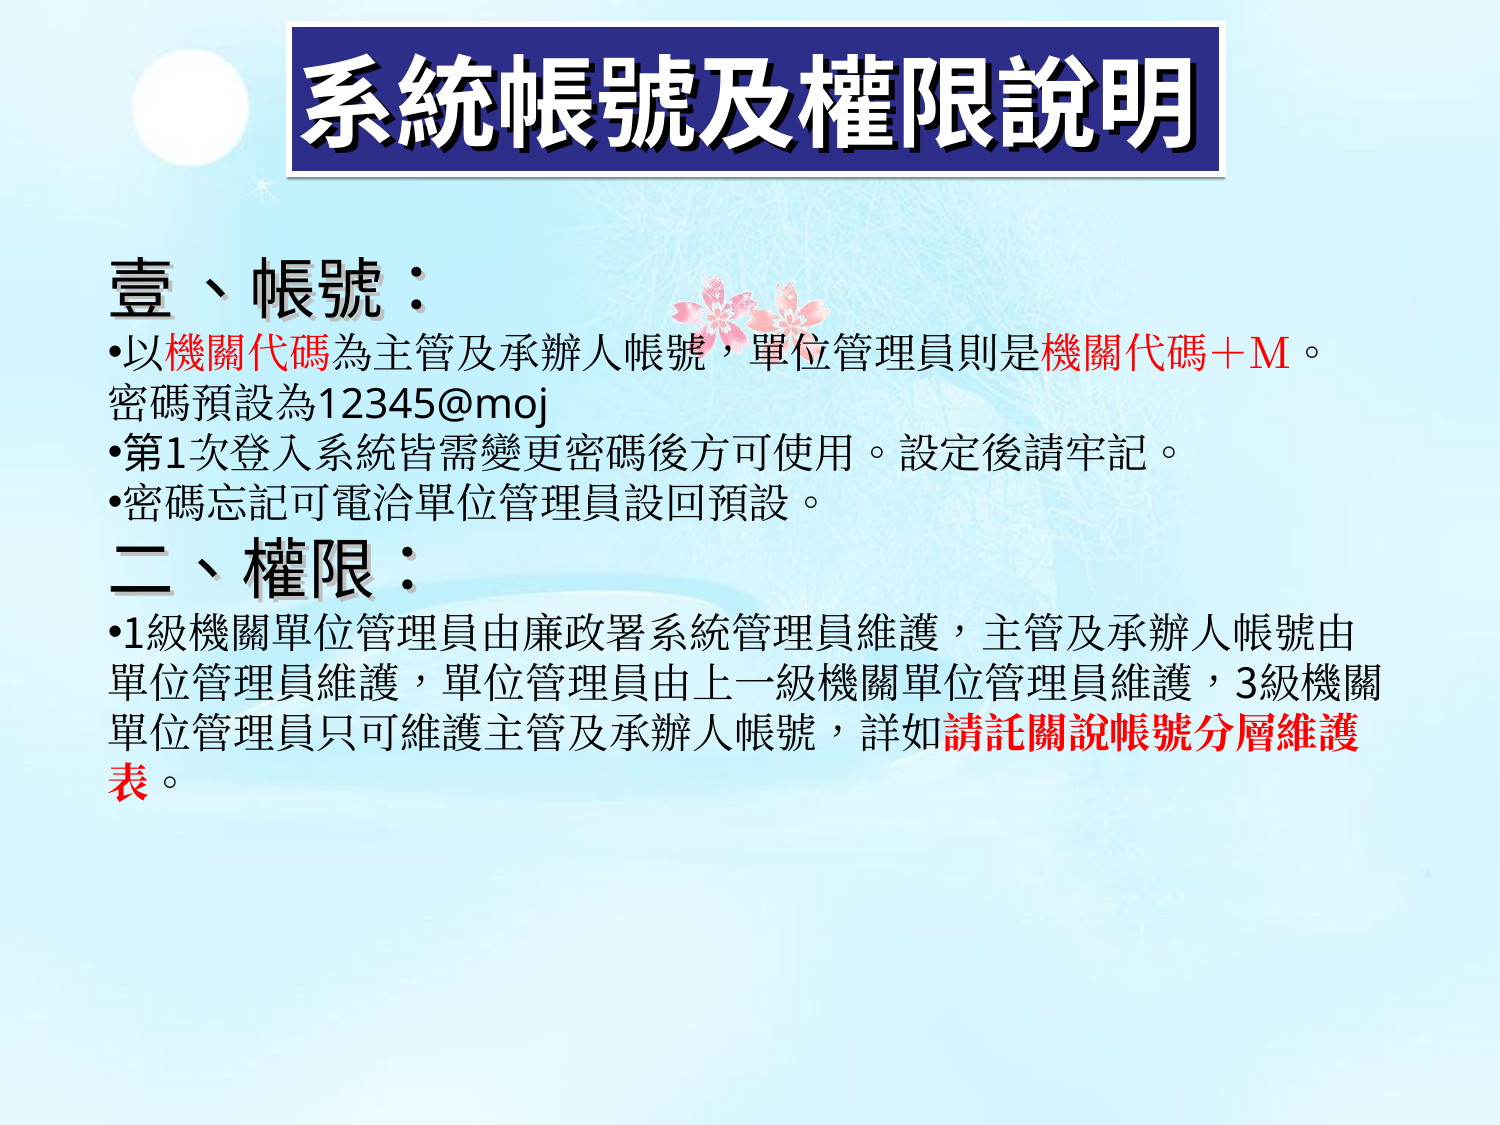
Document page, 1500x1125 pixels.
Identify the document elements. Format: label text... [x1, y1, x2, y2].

picture [0, 0, 1500, 1125]
title 系統帳號及權限說明 [289, 24, 1223, 175]
text_box 、帳號： 以機關代碼為主管及承辦人帳號，單位管理員則是機關代碼＋Ｍ。 密碼預設為12345@moj 第1次登入系統皆需變更密碼後方可使用。設定後請牢記。 密碼忘記可電洽單位管理員設回預設。 二、權限： 1級機關單位管理員由廉政署系統管理員維護，主管及承辦人帳號由單位管理員維護，單位管理員由上一級機關單位管理員維護，3級機關單位管理員只可維護主管及承辦人帳號，詳如請託關說帳號分層維護表。 [100, 231, 1400, 822]
